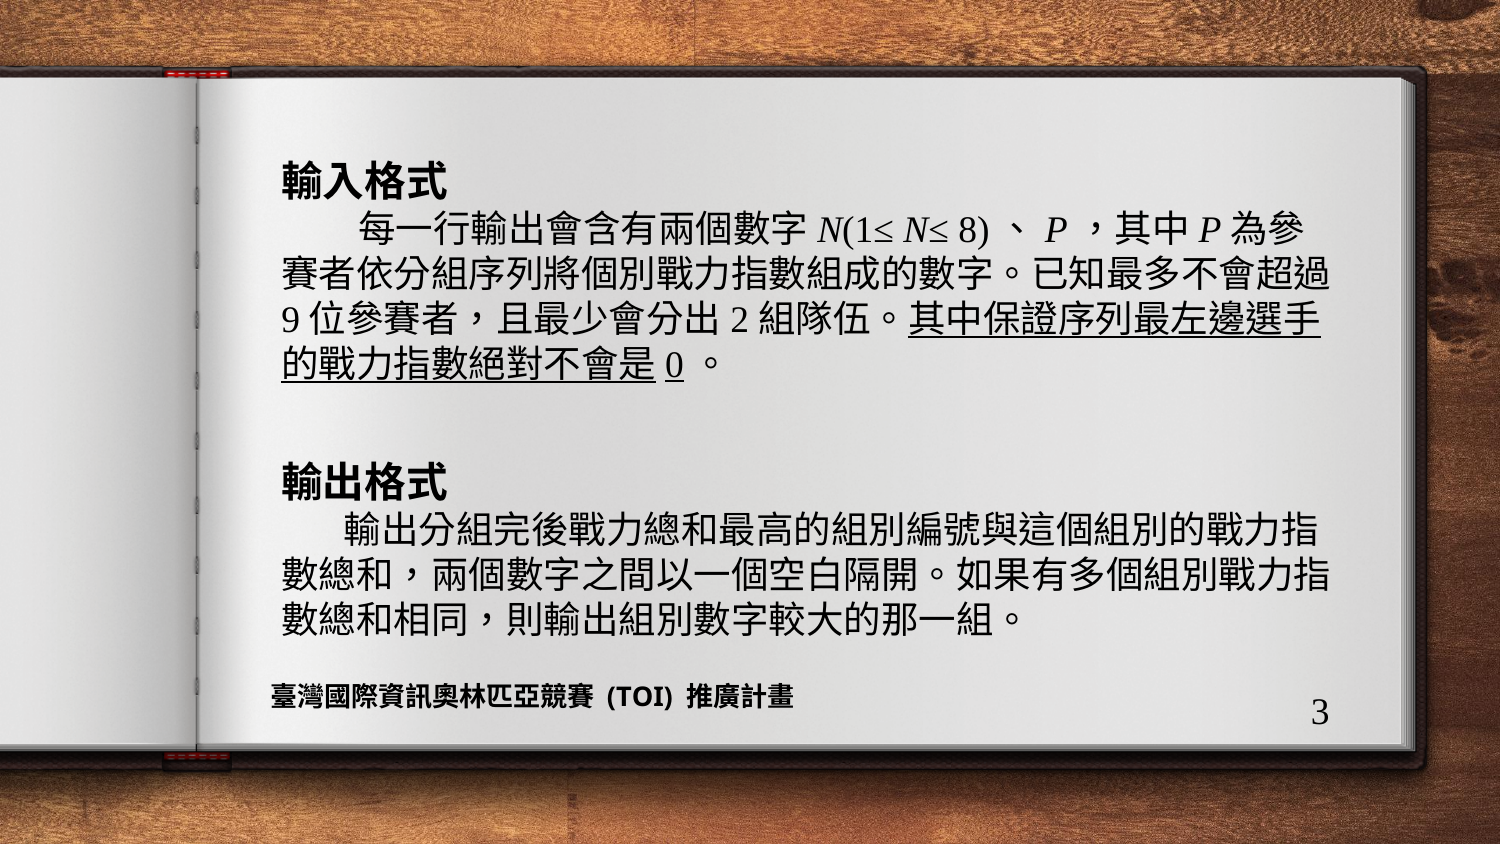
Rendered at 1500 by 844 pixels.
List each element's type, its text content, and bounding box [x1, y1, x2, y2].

text_box [1295, 672, 1386, 737]
text_box 輸入格式 每一行輸出會含有兩個數字N(1≤ N≤ 8)、P，其中P為參賽者依分組序列將個別戰力指數組成的數字。已知最多不會超過9位參賽者，且最少會分出2組隊伍。其中保證序列最左邊選手的戰力指數絕對不會是0。 [266, 148, 1356, 393]
text_box 輸出格式 輸出分組完後戰力總和最高的組別編號與這個組別的戰力指數總和，兩個數字之間以一個空白隔開。如果有多個組別戰力指數總和相同，則輸出組別數字較大的那一組。 [266, 448, 1368, 648]
